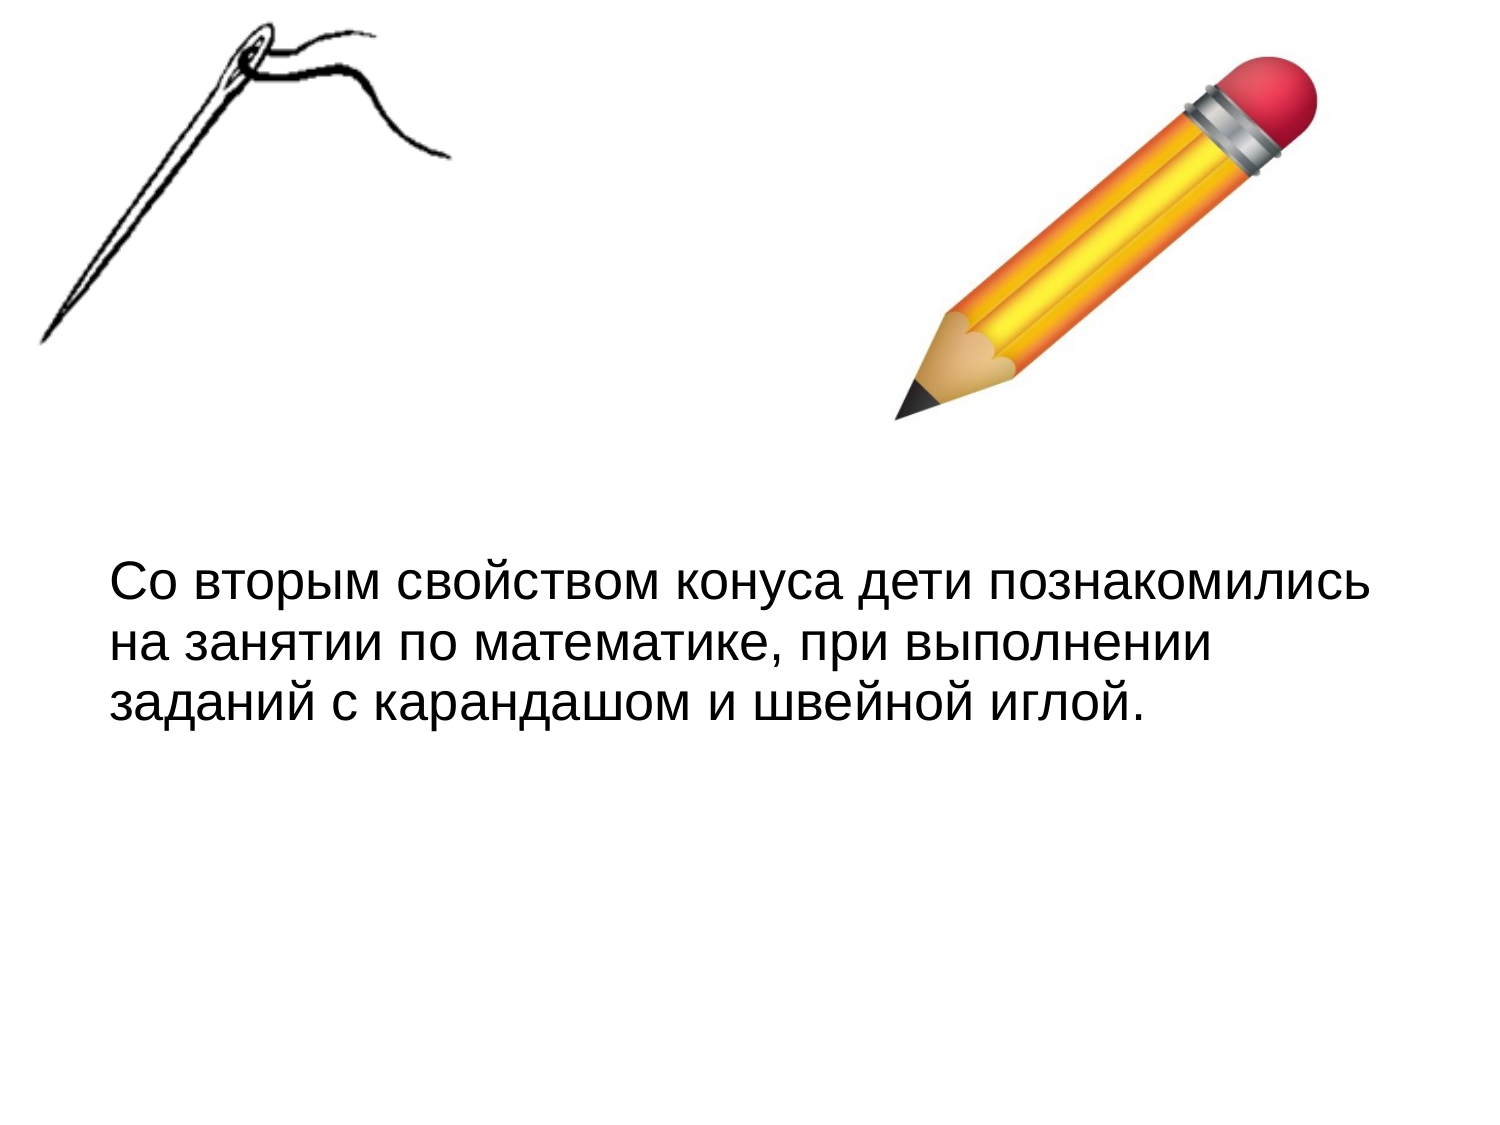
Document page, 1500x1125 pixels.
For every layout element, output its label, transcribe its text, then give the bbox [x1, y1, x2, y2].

picture [18, 13, 461, 355]
text_box Со вторым свойством конуса дети познакомились на занятии по математике, при выполнении заданий с карандашом и швейной иглой. [94, 543, 1406, 740]
picture [744, 0, 1477, 485]
